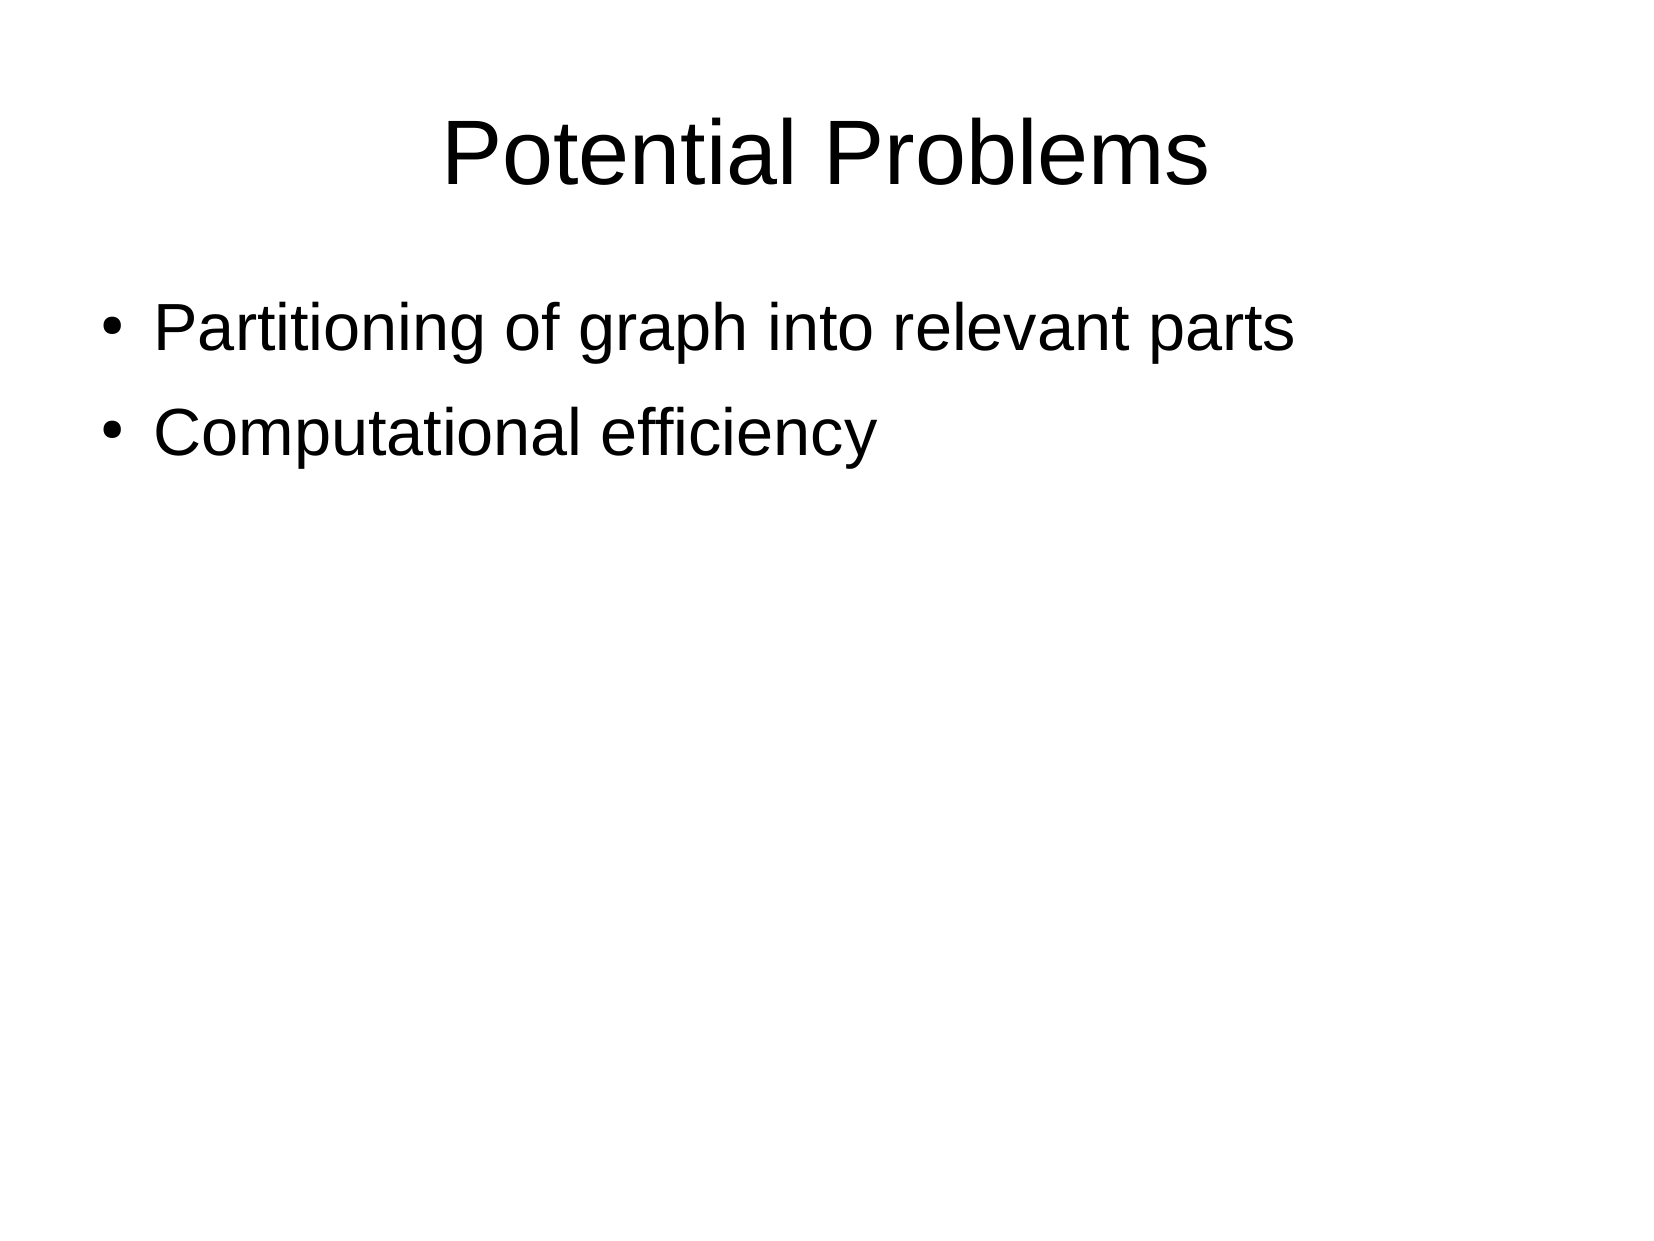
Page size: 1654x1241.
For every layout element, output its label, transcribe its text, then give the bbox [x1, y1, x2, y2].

title Potential Problems [82, 49, 1571, 257]
list Partitioning of graph into relevant parts Computational efficiency [82, 290, 1538, 1010]
